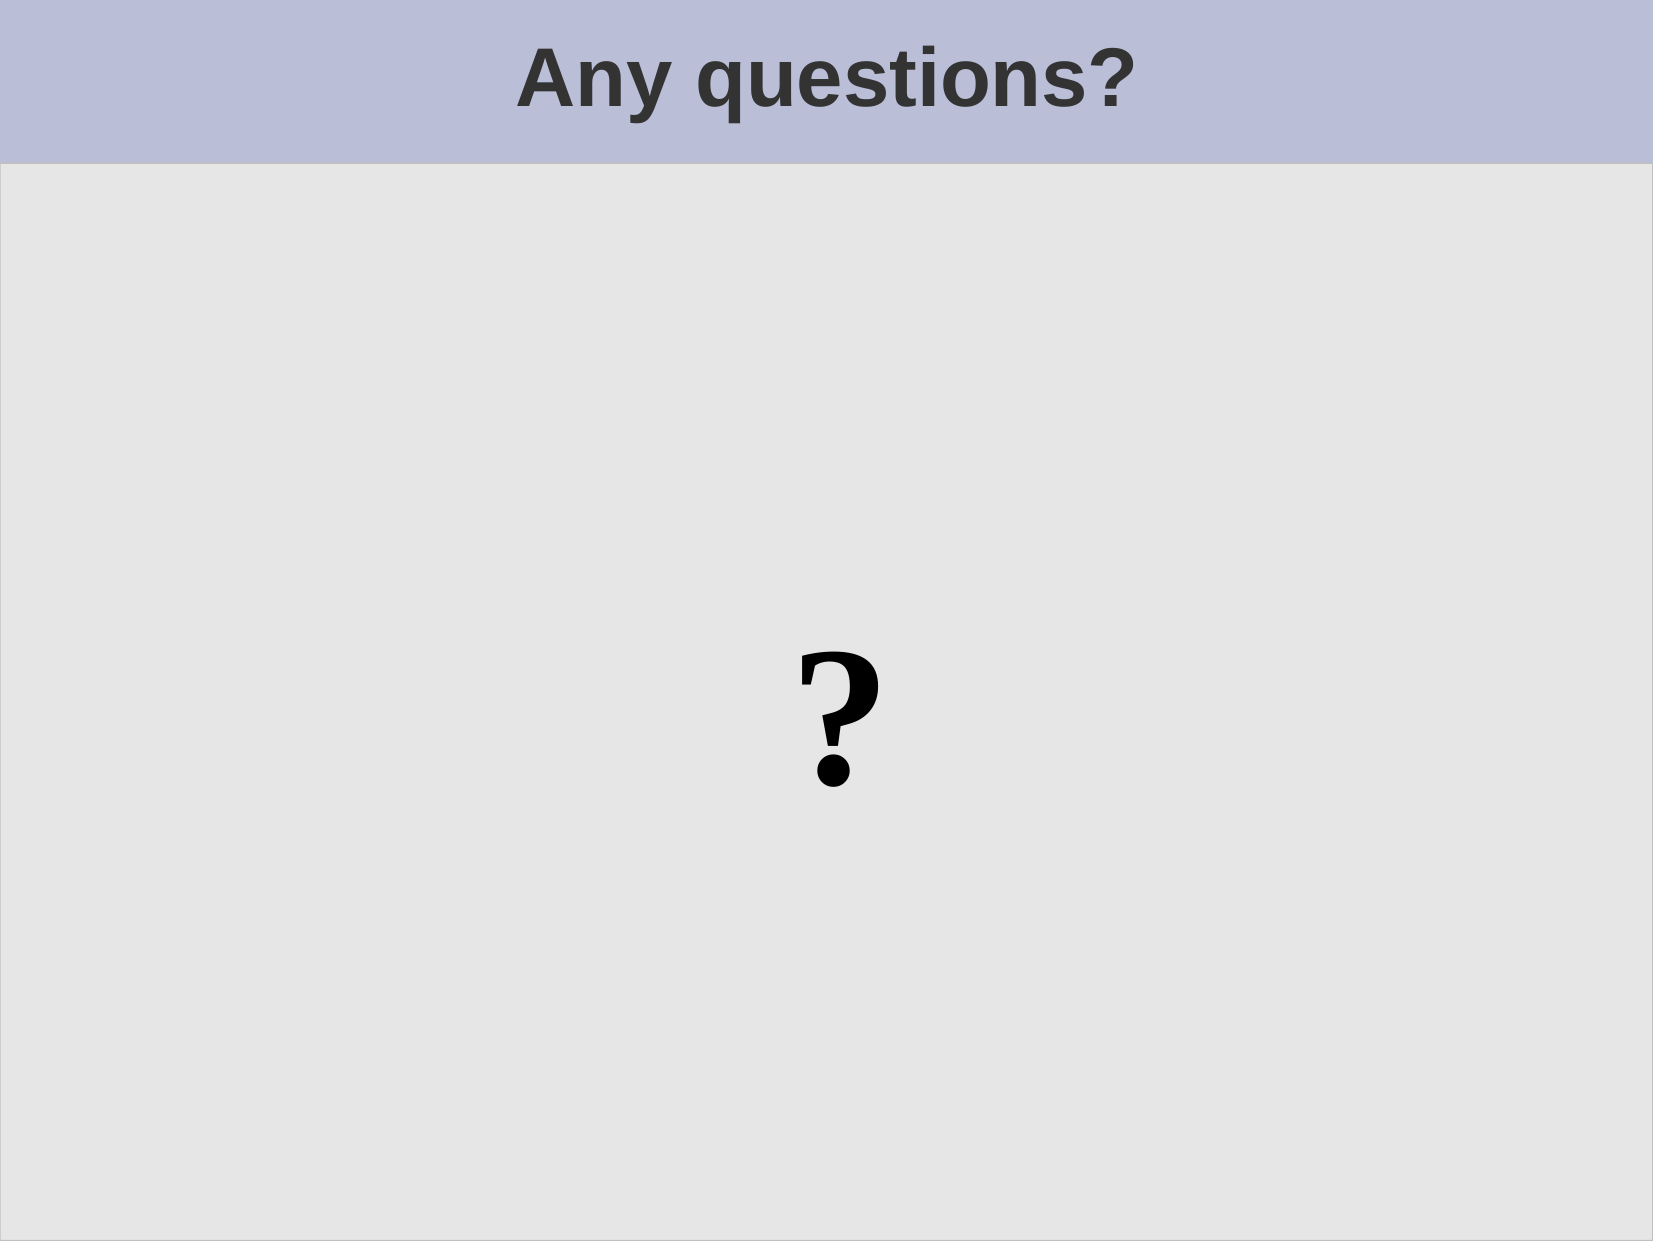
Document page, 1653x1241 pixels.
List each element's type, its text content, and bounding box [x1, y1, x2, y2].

list ? [121, 213, 1560, 1241]
text_box [0, 163, 1653, 1241]
title Any questions? [121, 0, 1534, 172]
